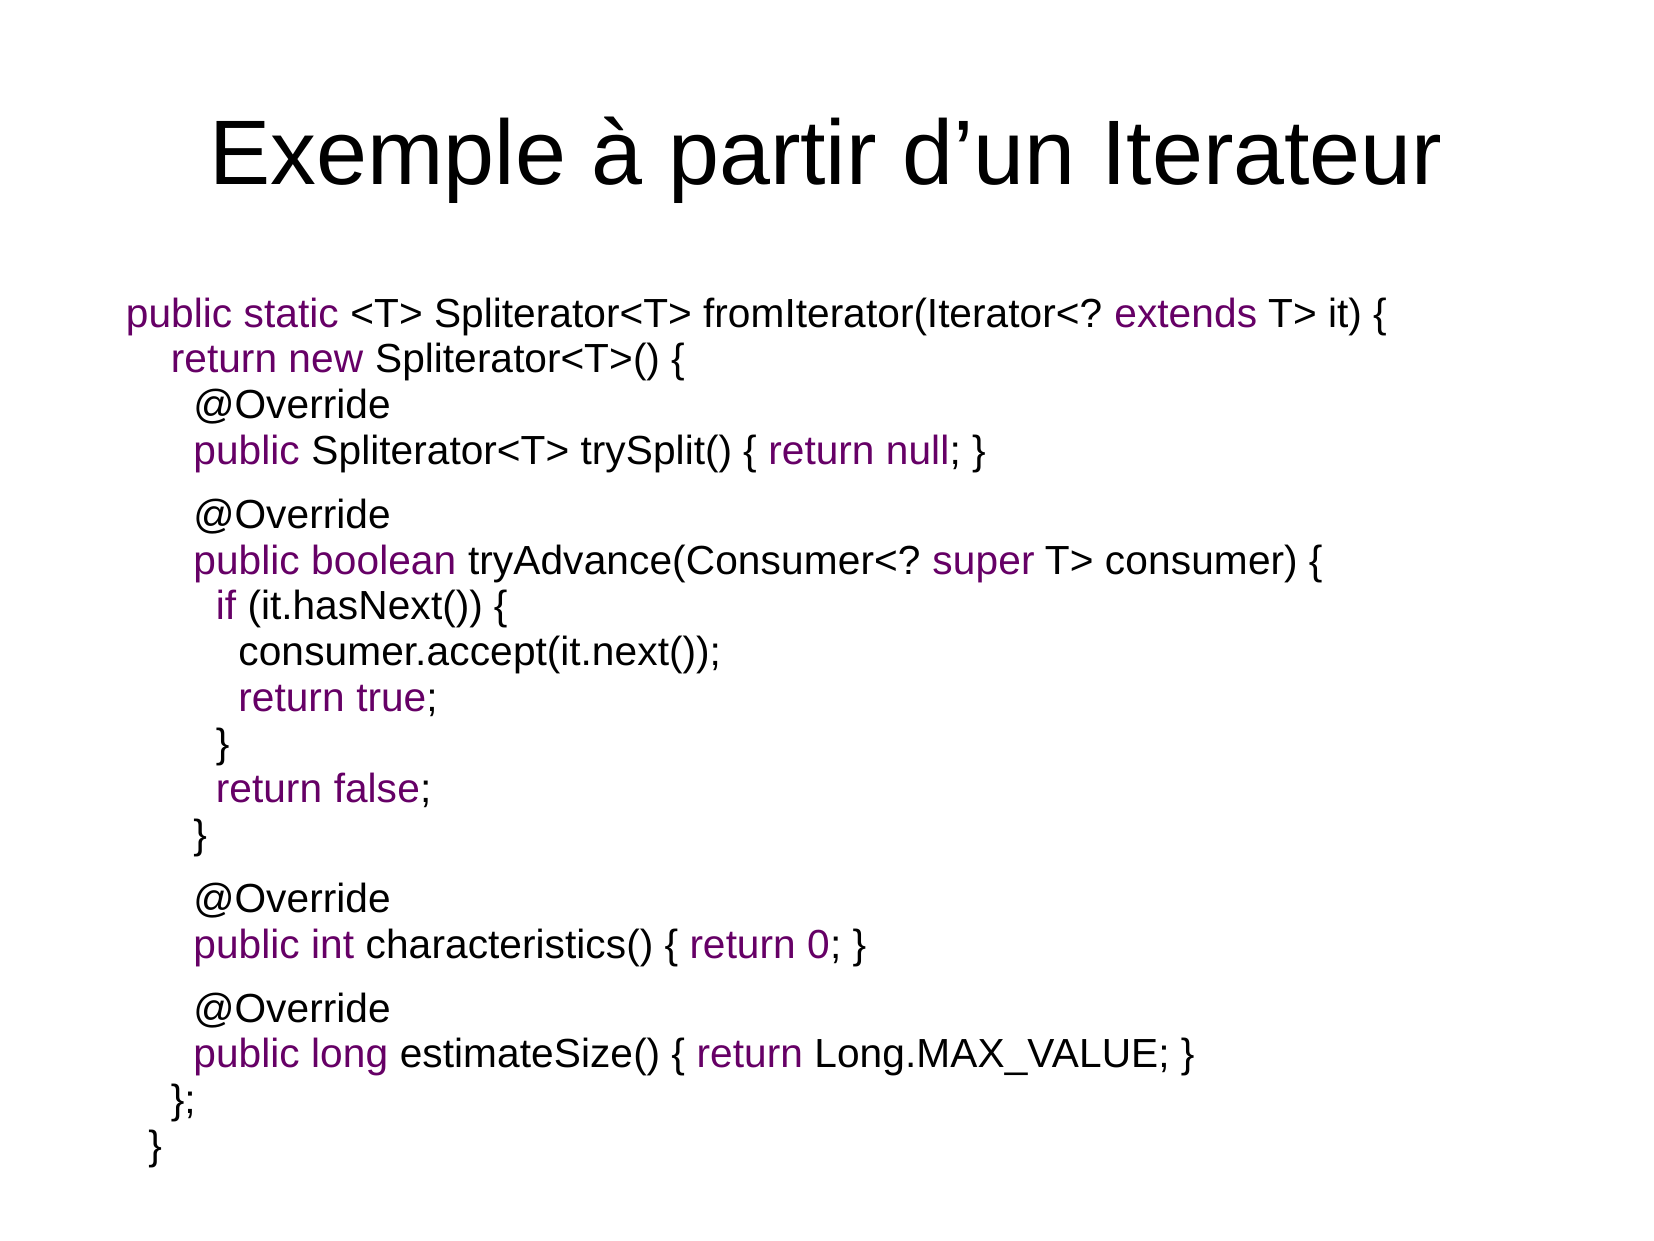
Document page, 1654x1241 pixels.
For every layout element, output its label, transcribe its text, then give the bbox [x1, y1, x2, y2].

title Exemple à partir d’un Iterateur [82, 49, 1571, 257]
list public static <T> Spliterator<T> fromIterator(Iterator<? extends T> it) { return new Spliterator<T>() { @Override public Spliterator<T> trySplit() { return null; } @Override public boolean tryAdvance(Consumer<? super T> consumer) { if (it.hasNext()) { consumer.accept(it.next()); return true; } return false; } @Override public int characteristics() { return 0; } @Override public long estimateSize() { return Long.MAX_VALUE; } }; } [82, 290, 1571, 1171]
